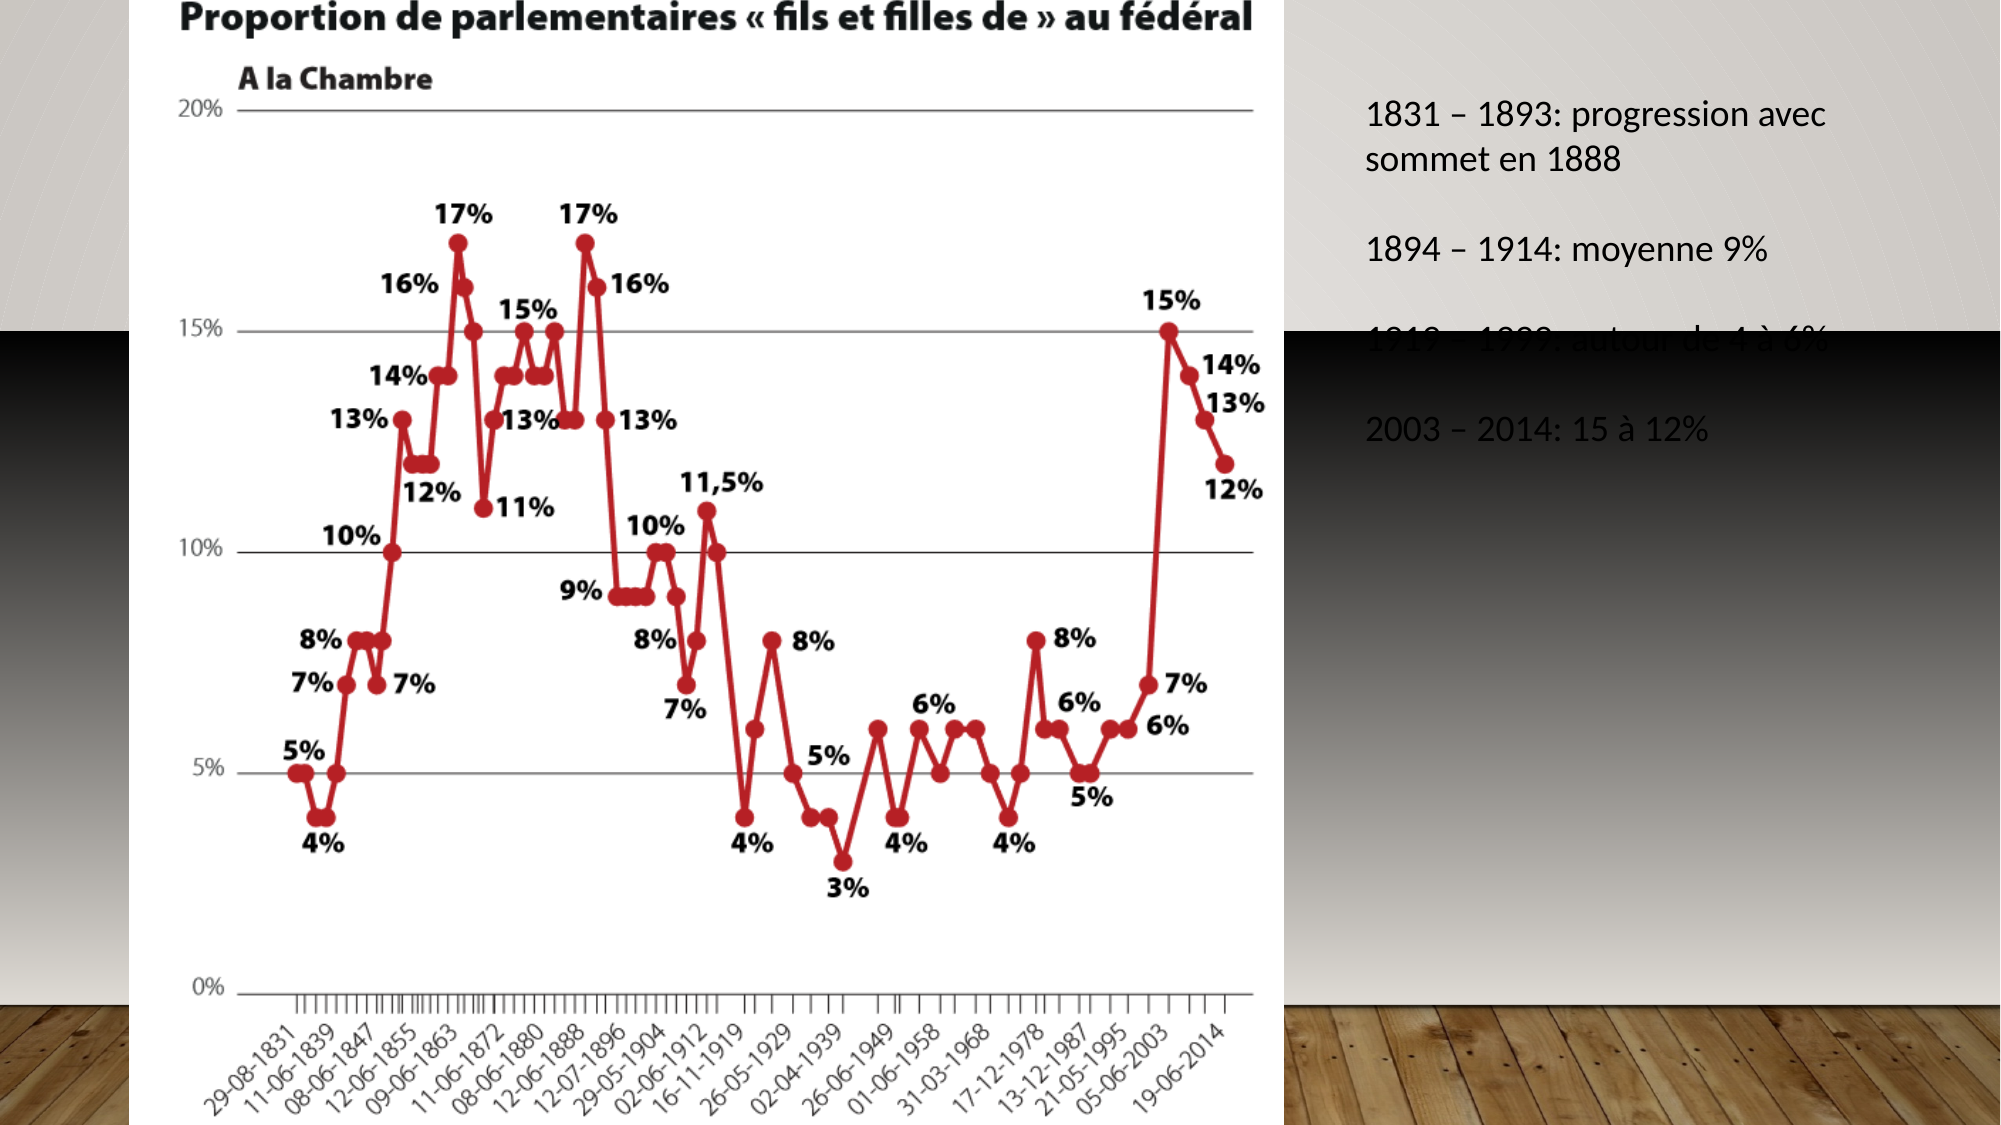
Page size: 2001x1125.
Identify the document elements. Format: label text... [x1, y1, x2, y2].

picture [129, 0, 1284, 1125]
text_box 1831 – 1893: progression avec sommet en 1888 1894 – 1914: moyenne 9% 1919 – 1999: autour de 4 à 6% 2003 – 2014: 15 à 12% [1350, 81, 1971, 506]
